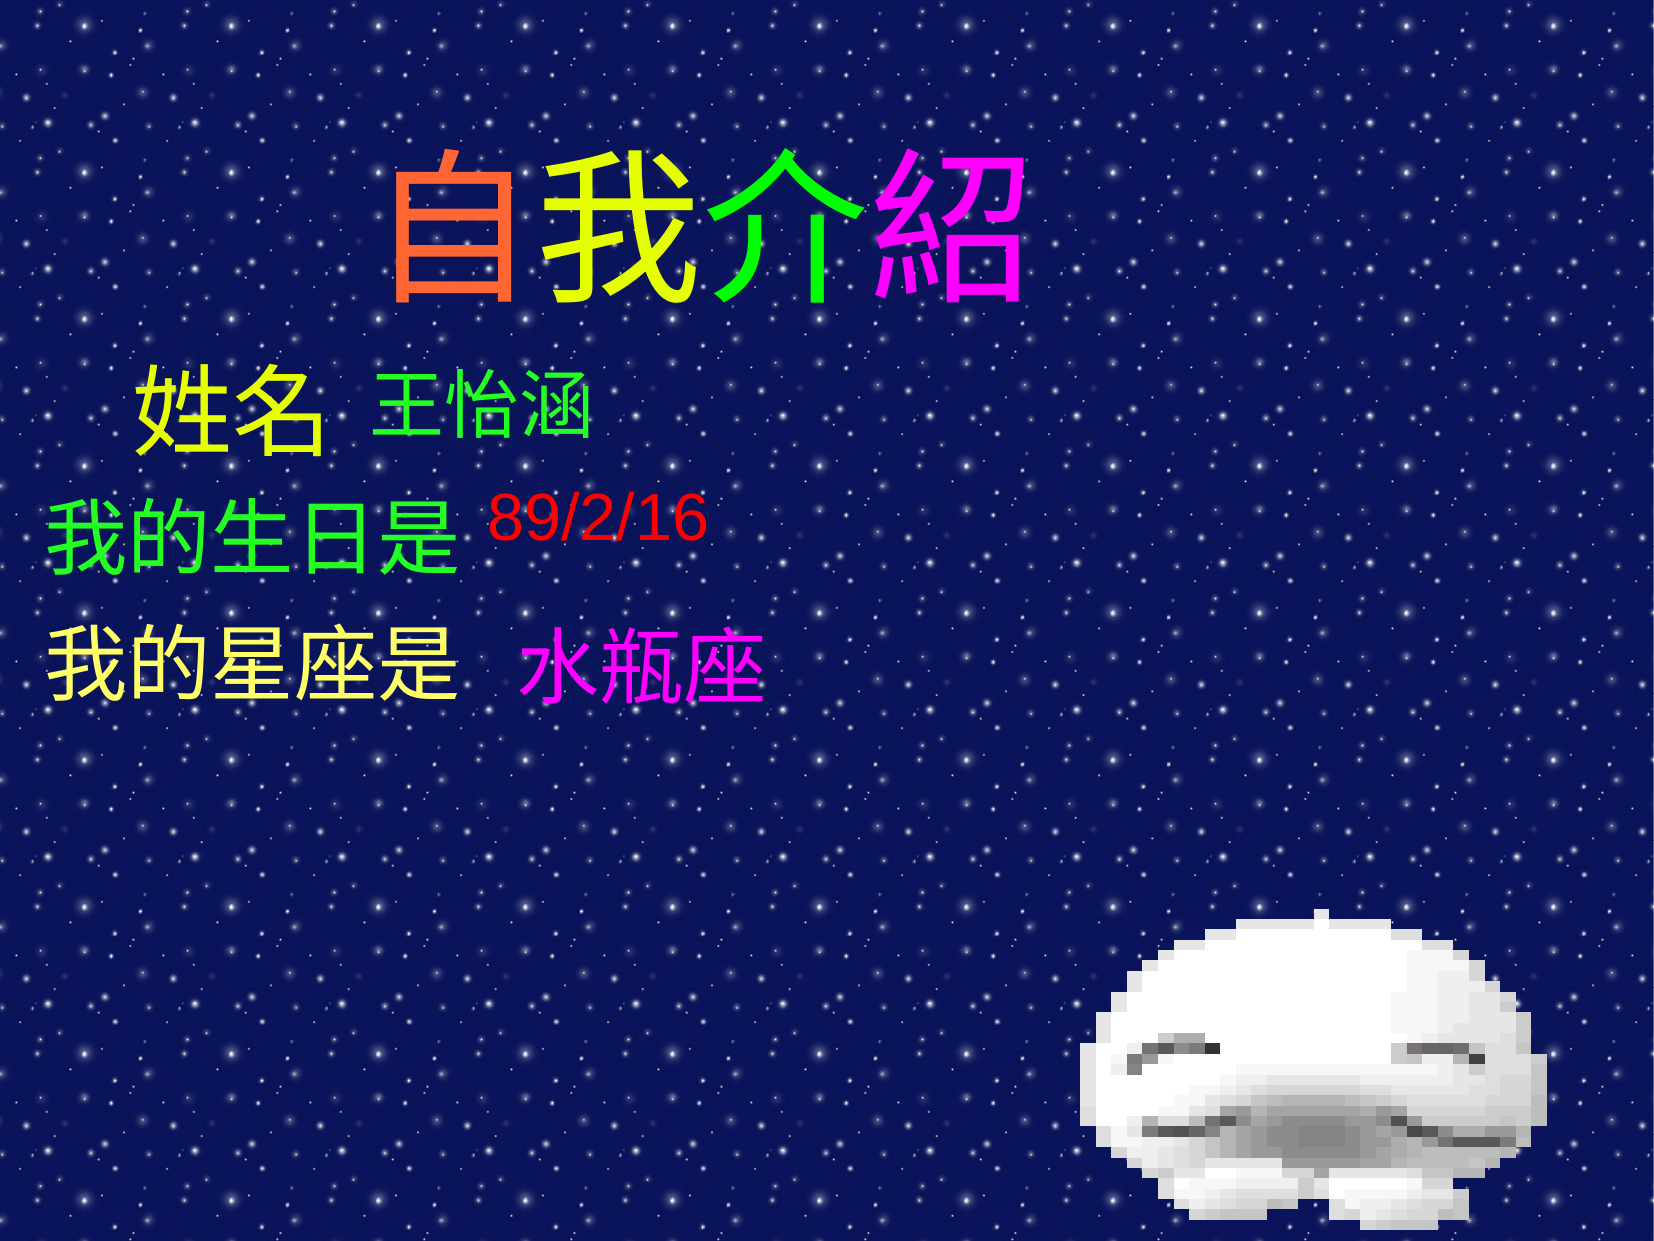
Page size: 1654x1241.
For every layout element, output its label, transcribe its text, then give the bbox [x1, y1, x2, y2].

picture [0, 0, 1654, 1241]
text_box 我的星座是 [29, 590, 532, 706]
text_box 我的生日是 [29, 464, 502, 590]
text_box 姓名 [118, 324, 384, 460]
text_box 自我介紹 [354, 88, 1192, 304]
text_box 水瓶座 [501, 594, 798, 709]
text_box 89/2/16 [472, 472, 768, 563]
text_box 王怡涵 [354, 338, 709, 443]
